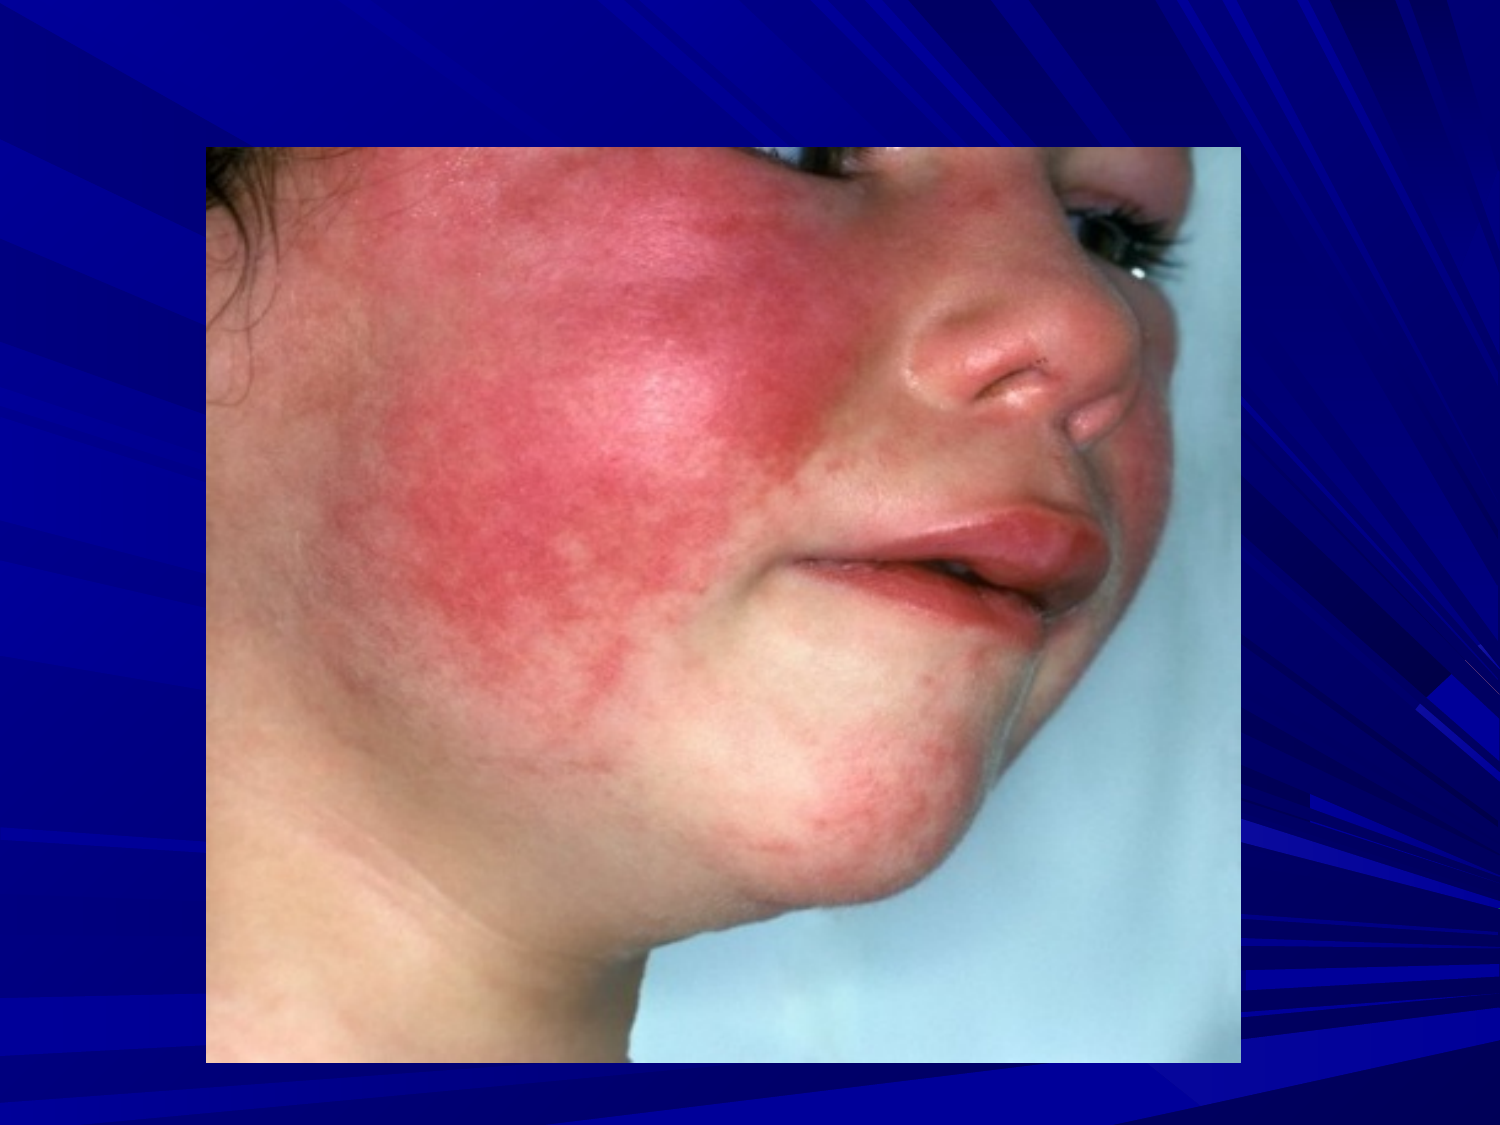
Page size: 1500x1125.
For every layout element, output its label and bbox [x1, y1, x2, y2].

picture [206, 147, 1241, 1063]
